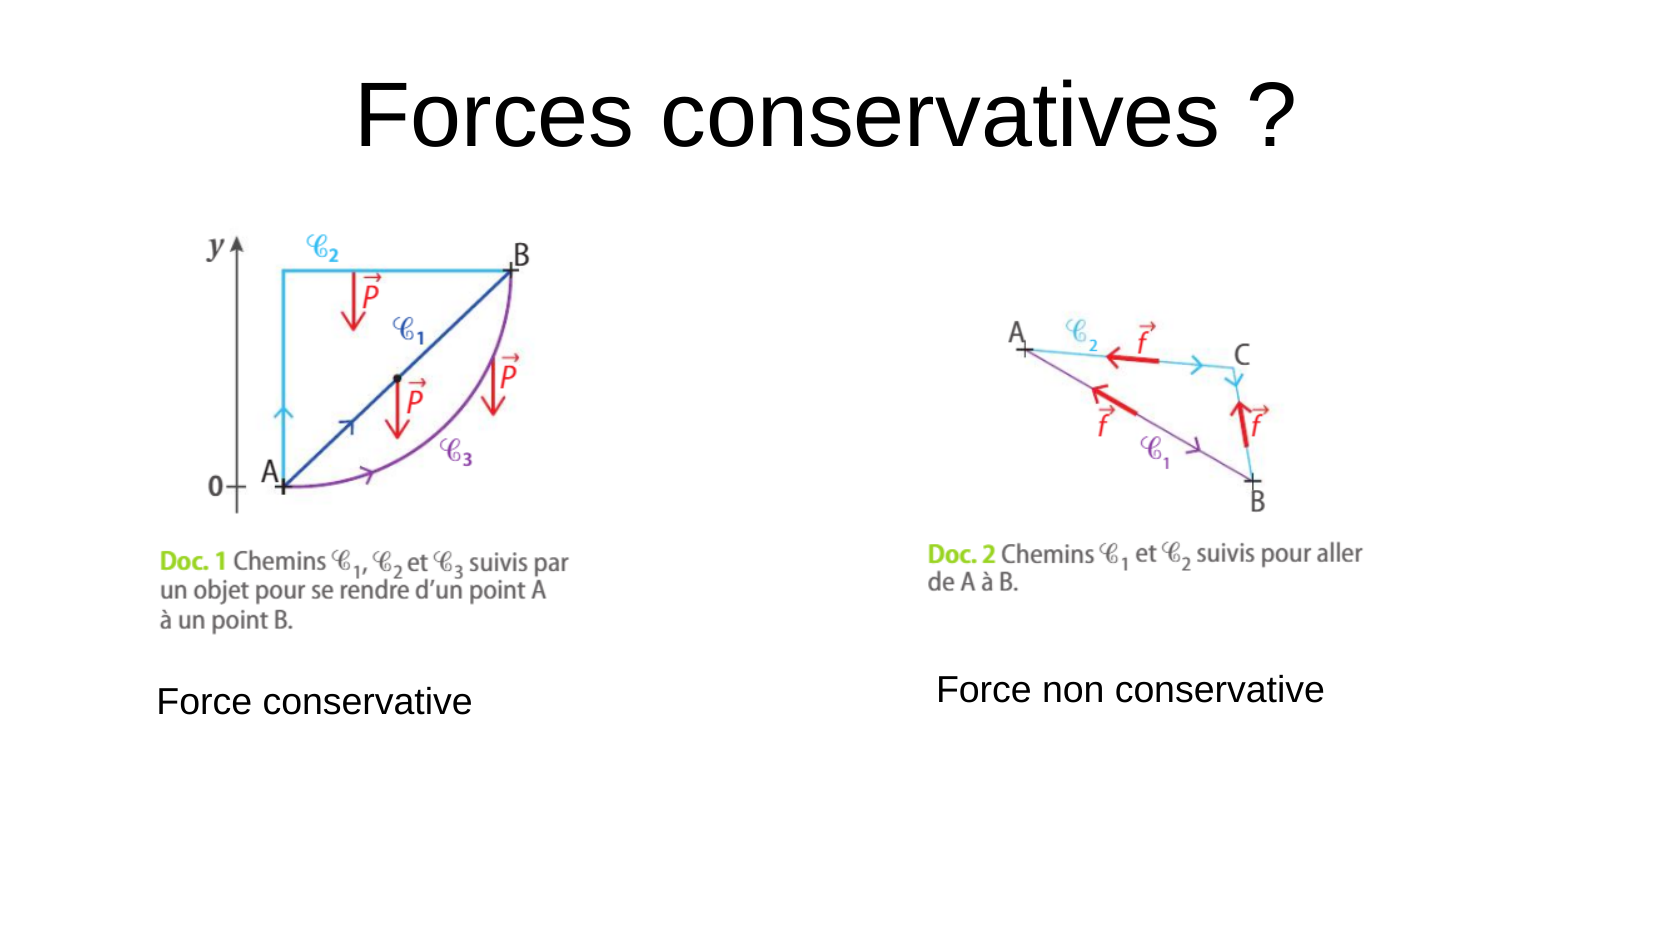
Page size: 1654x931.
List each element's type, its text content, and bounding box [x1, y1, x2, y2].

title Forces conservatives ? [82, 37, 1571, 193]
text_box Force non conservative [921, 661, 1382, 761]
text_box Force conservative [141, 673, 544, 731]
picture [141, 217, 603, 650]
picture [907, 286, 1390, 612]
